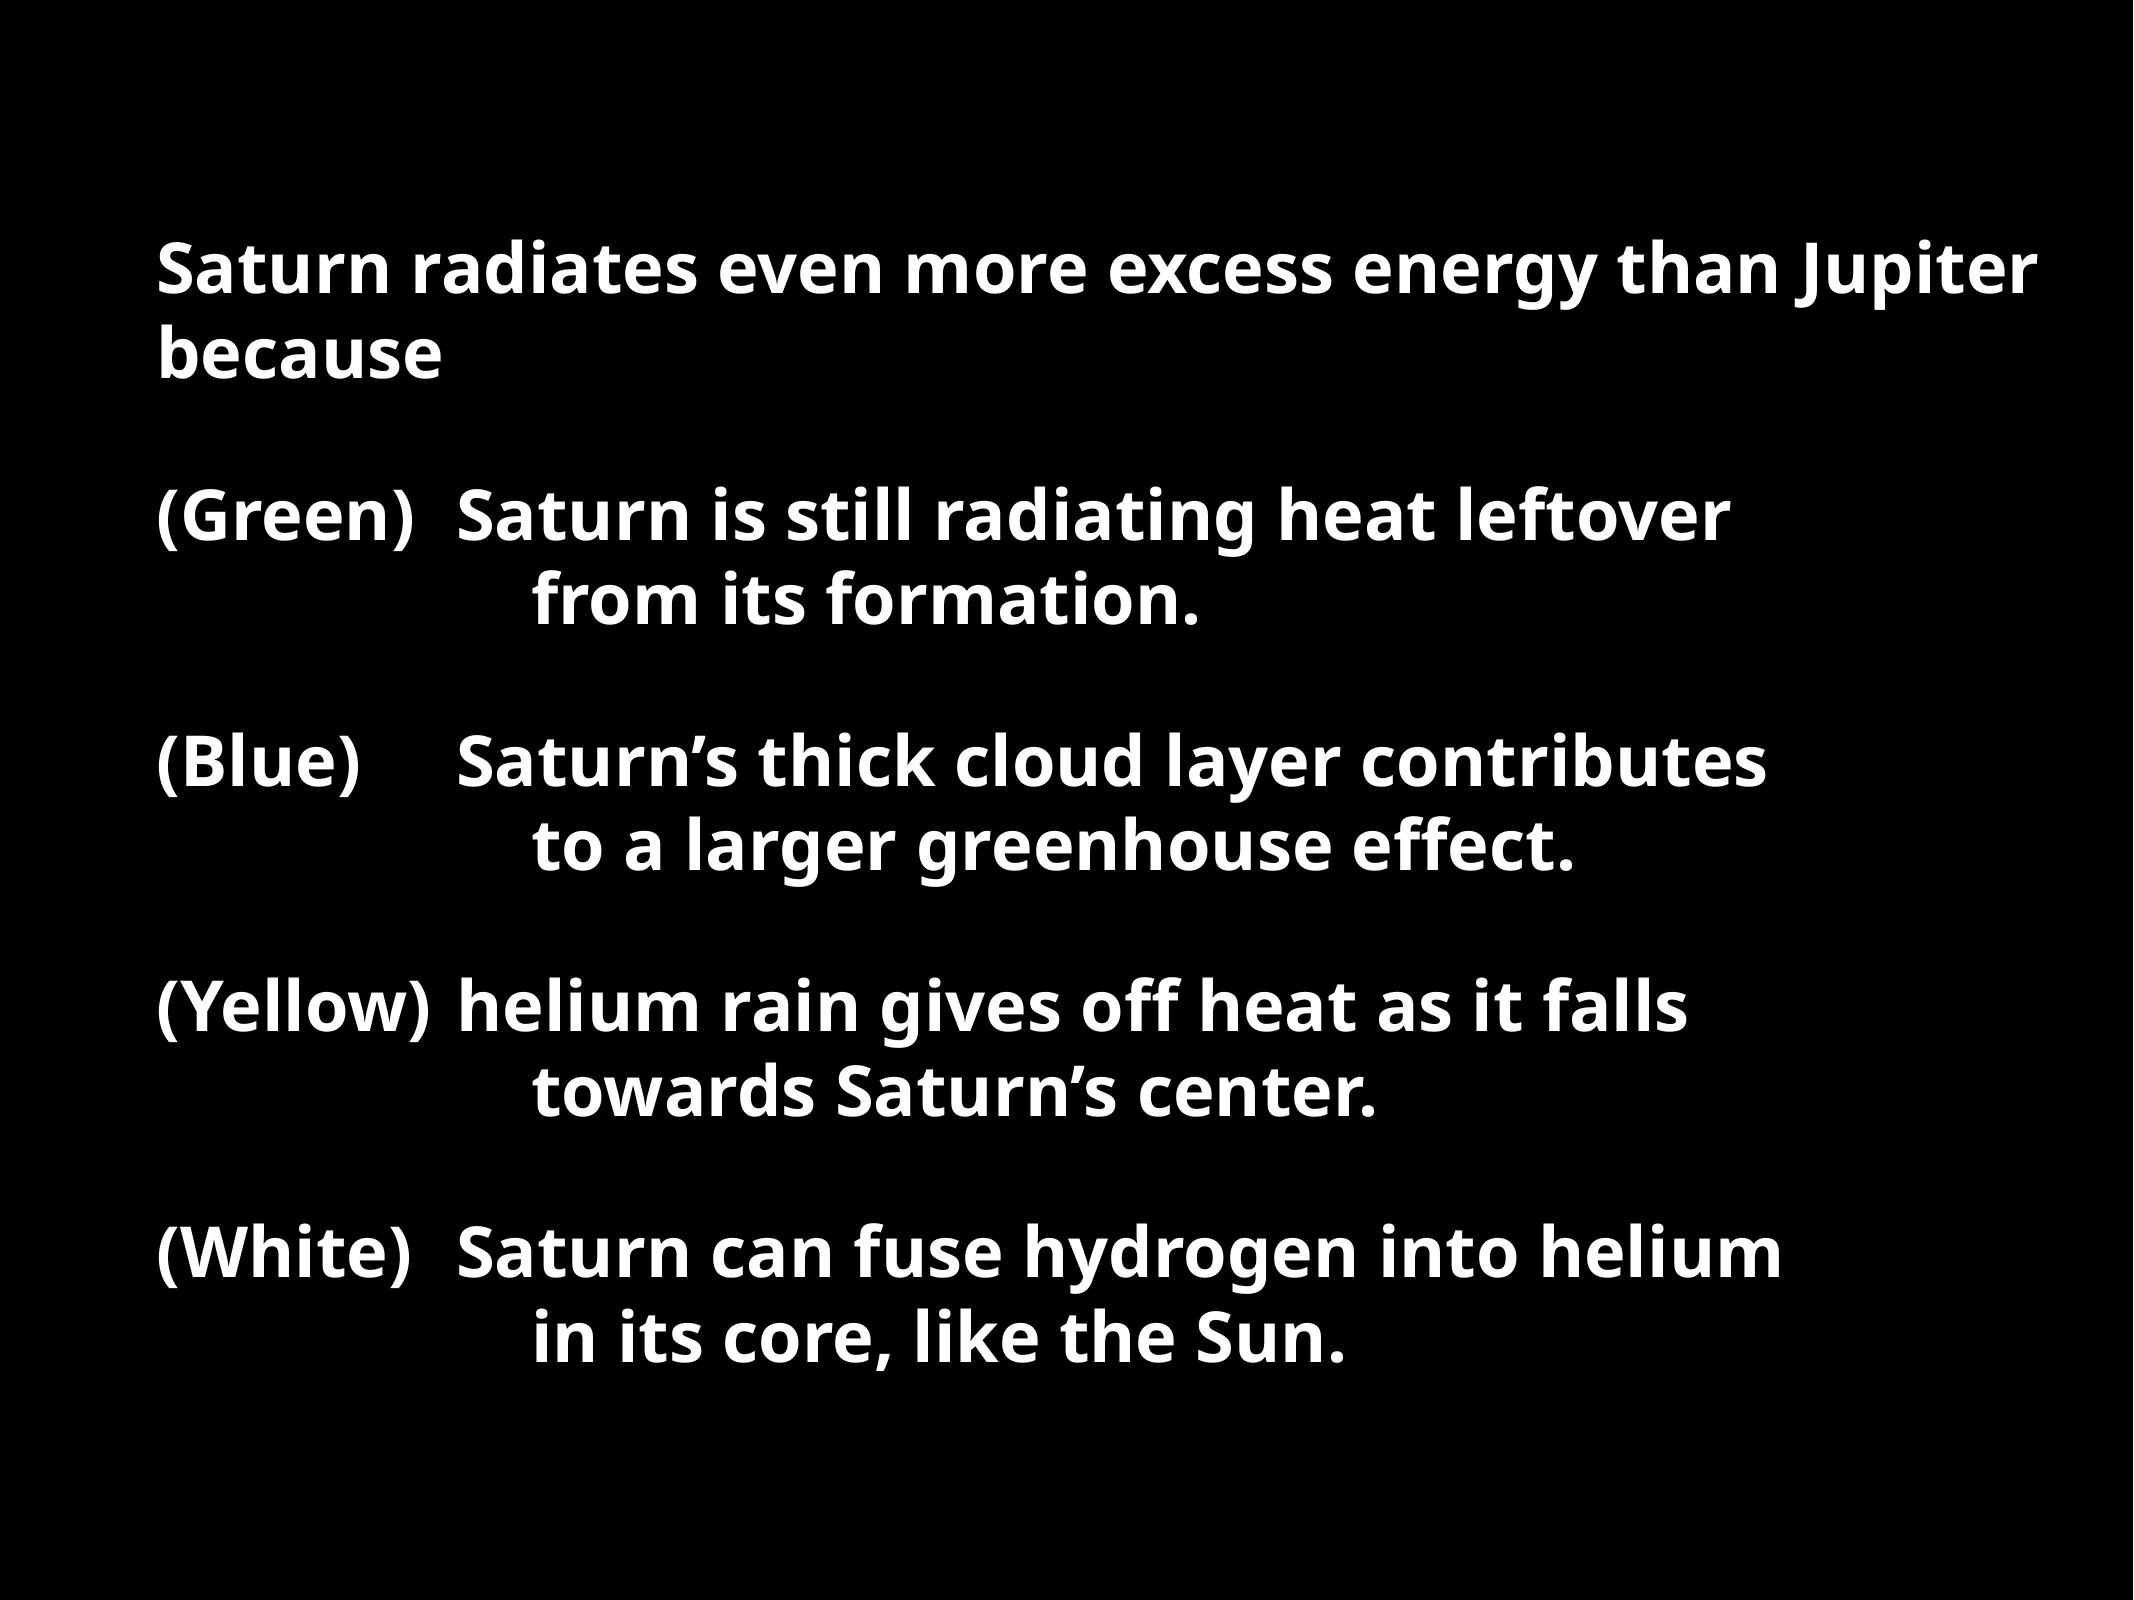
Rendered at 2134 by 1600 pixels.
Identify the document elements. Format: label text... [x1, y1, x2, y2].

list Saturn radiates even more excess energy than Jupiter because (Green) Saturn is still radiating heat leftover from its formation. (Blue) Saturn’s thick cloud layer contributes to a larger greenhouse effect. (Yellow) helium rain gives off heat as it falls towards Saturn’s center. (White) Saturn can fuse hydrogen into helium in its core, like the Sun. [156, 208, 2116, 1392]
